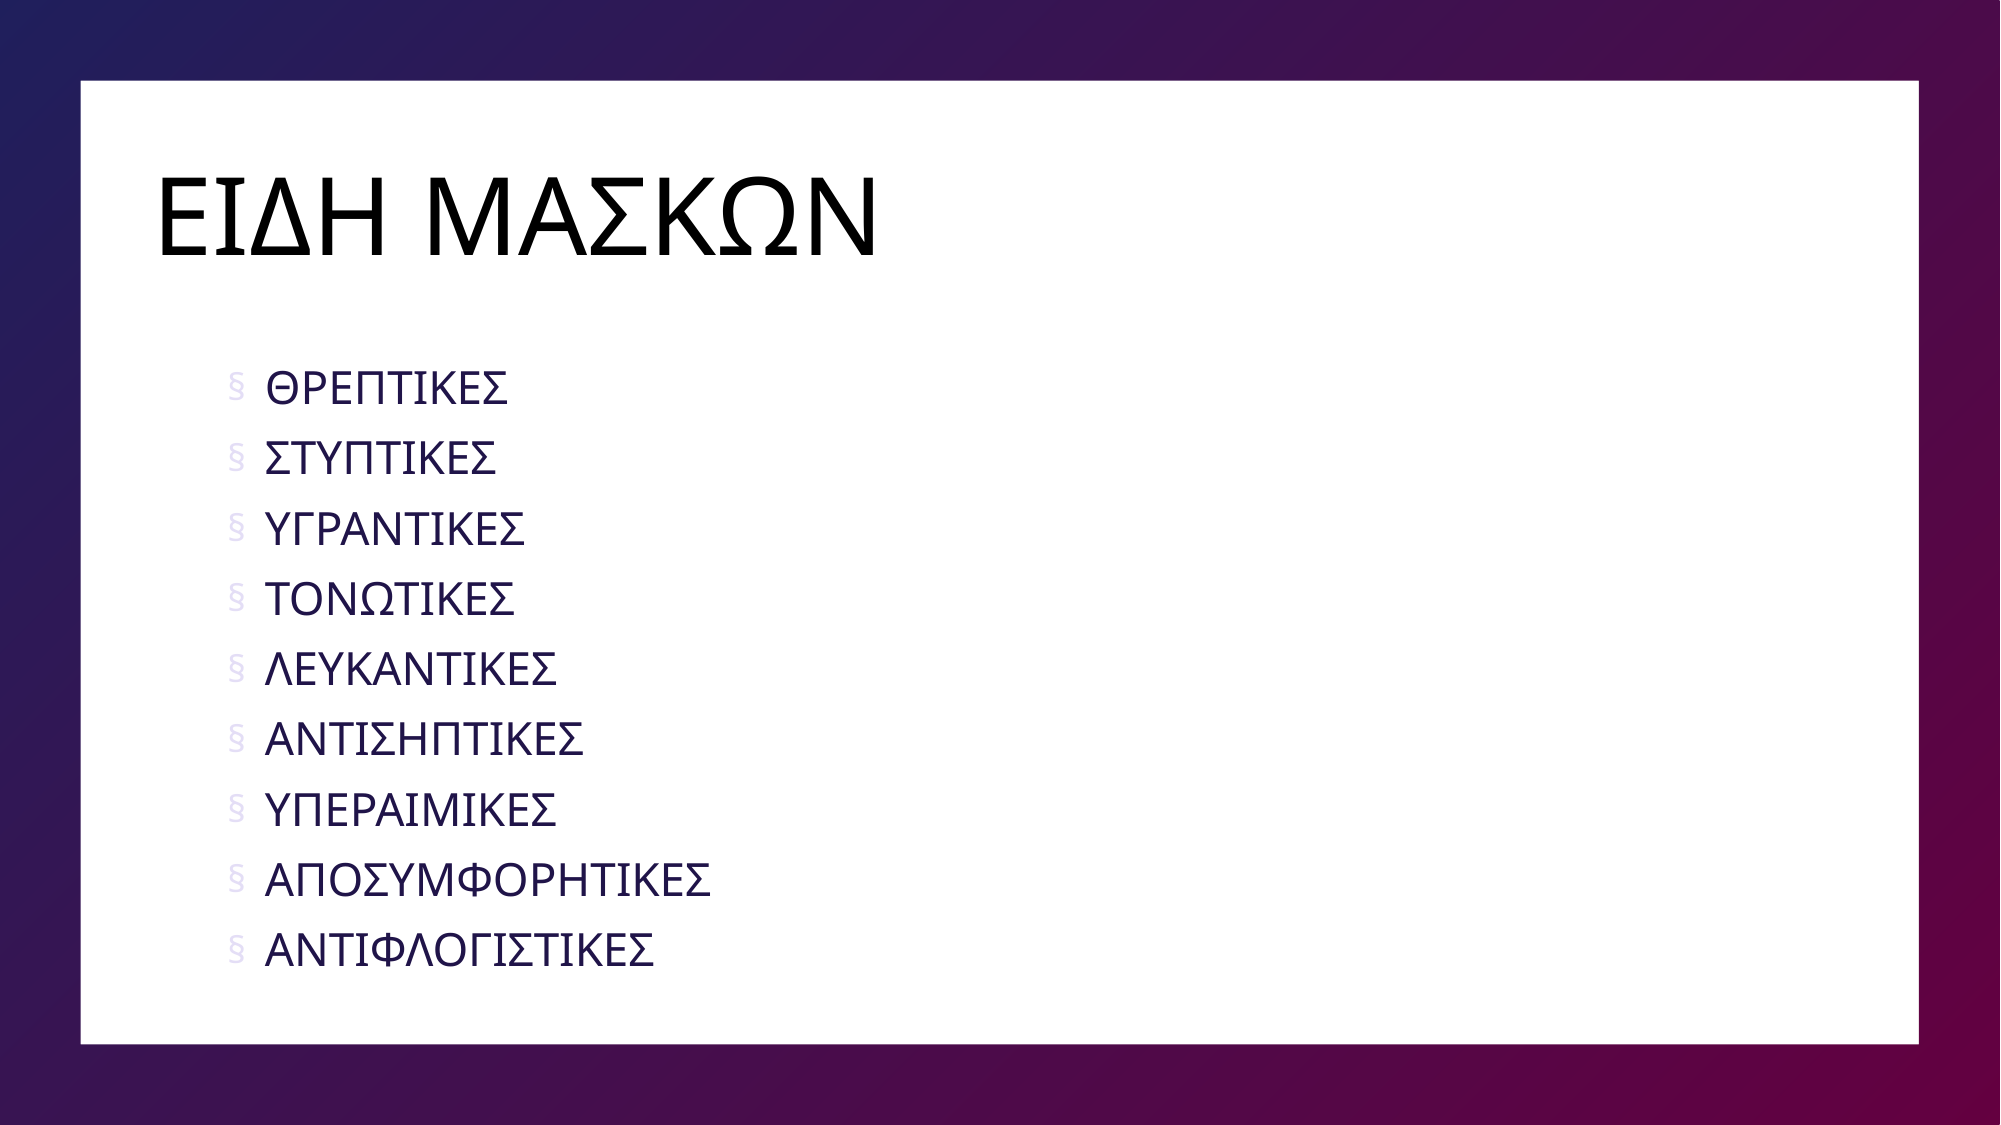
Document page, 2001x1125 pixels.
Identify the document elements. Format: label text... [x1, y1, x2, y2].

list ΘΡΕΠΤΙΚΕΣ ΣΤΥΠΤΙΚΕΣ ΥΓΡΑΝΤΙΚΕΣ ΤΟΝΩΤΙΚΕΣ ΛΕΥΚΑΝΤΙΚΕΣ ΑΝΤΙΣΗΠΤΙΚΕΣ ΥΠΕΡΑΙΜΙΚΕΣ ΑΠΟΣΥΜΦΟΡΗΤΙΚΕΣ ΑΝΤΙΦΛΟΓΙΣΤΙΚΕΣ [137, 357, 1863, 1014]
title ΕΙΔΗ ΜΑΣΚΩΝ [137, 111, 1129, 330]
